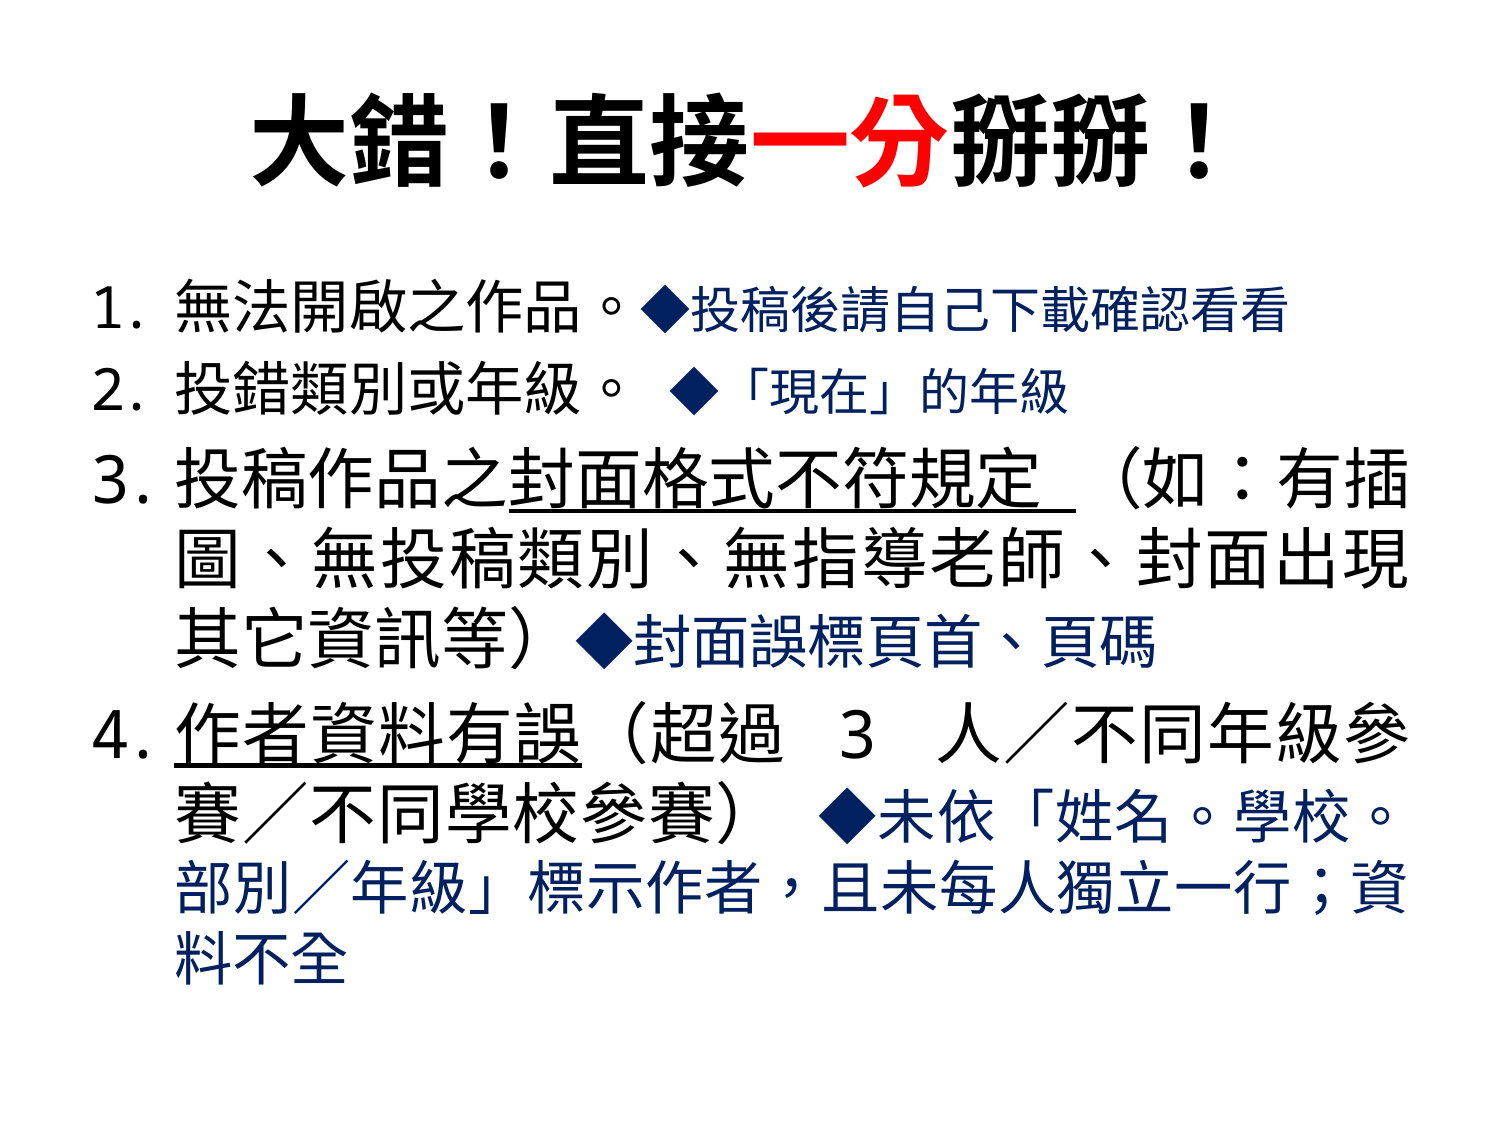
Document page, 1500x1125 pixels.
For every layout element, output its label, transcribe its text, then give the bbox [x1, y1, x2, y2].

list 無法開啟之作品。◆投稿後請自己下載確認看看 投錯類別或年級。 ◆「現在」的年級 投稿作品之封面格式不符規定 （如：有插圖、無投稿類別、無指導老師、封面出現其它資訊等）◆封面誤標頁首、頁碼 作者資料有誤（超過 3 人／不同年級參賽／不同學校參賽） ◆未依「姓名。學校。部別／年級」標示作者，且未每人獨立一行；資料不全 [75, 262, 1426, 1005]
title 大錯！直接一分掰掰！ [75, 45, 1426, 233]
